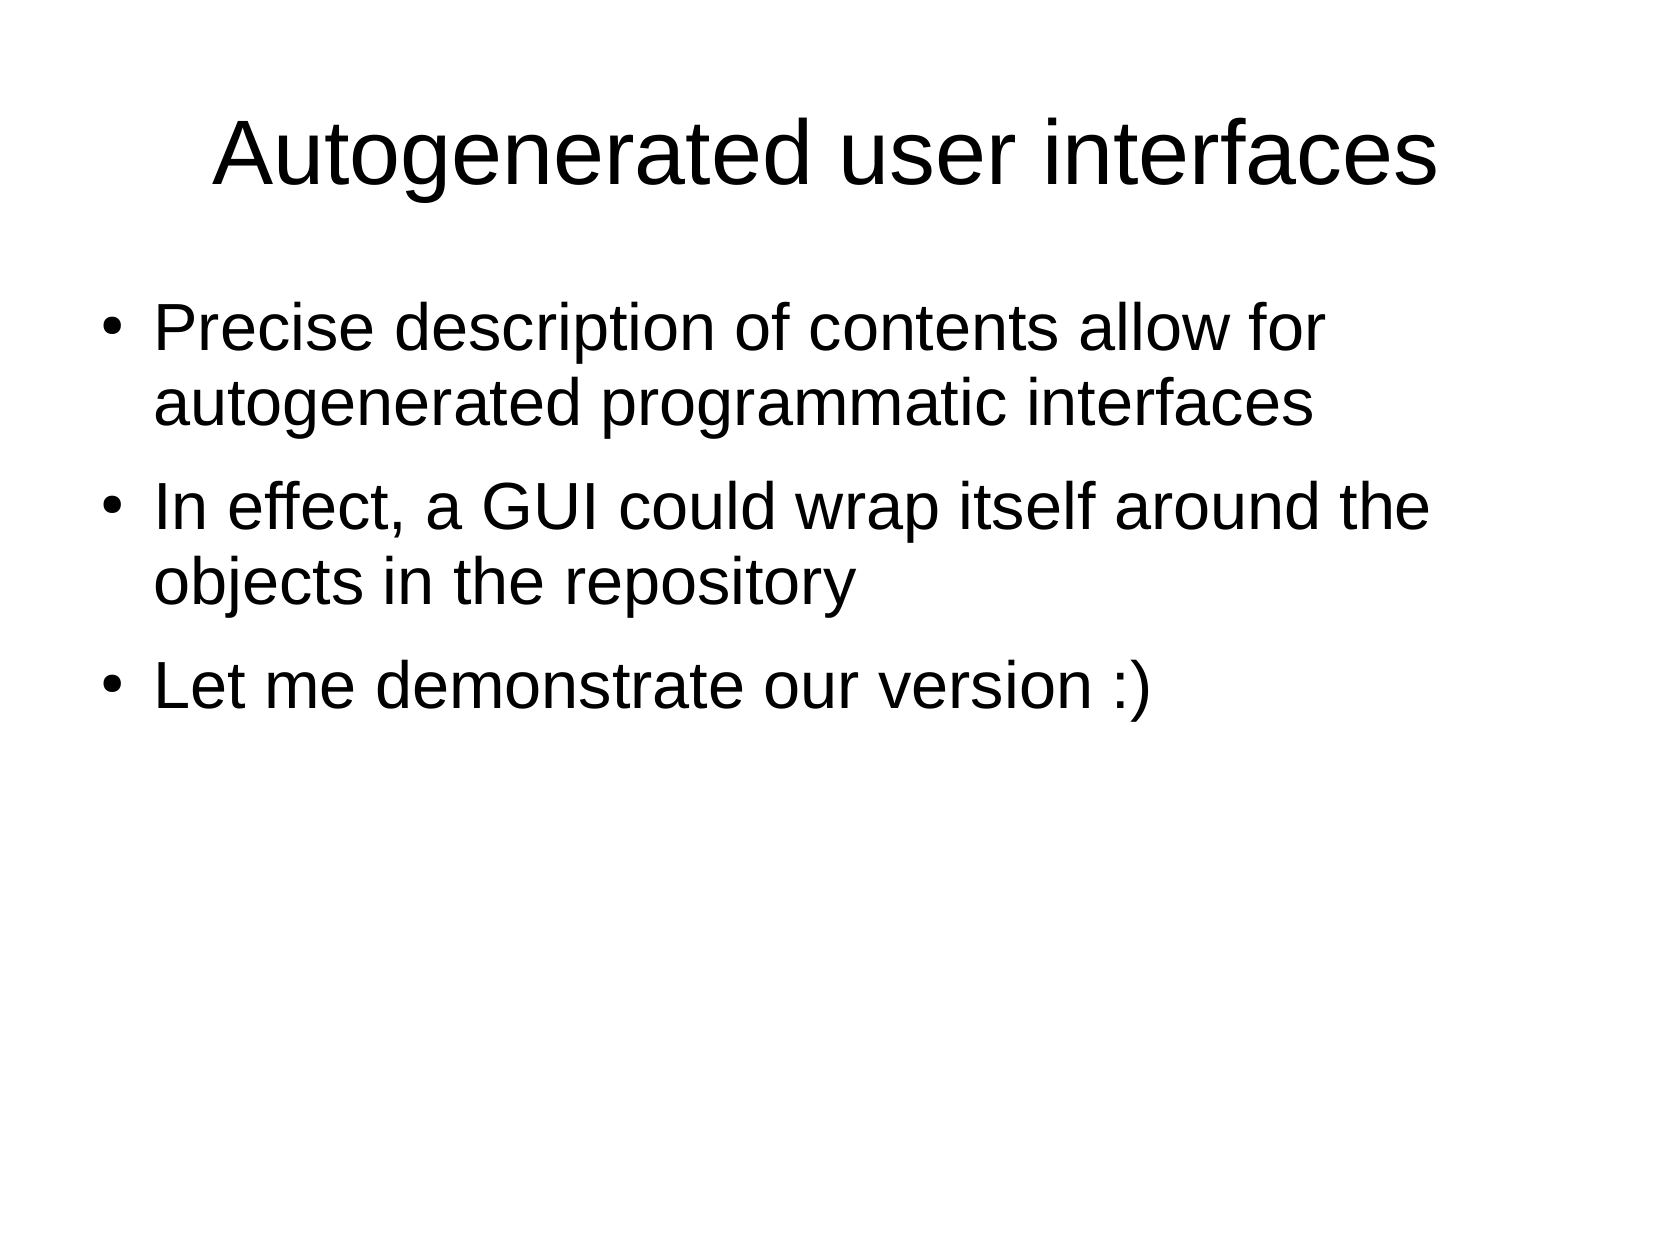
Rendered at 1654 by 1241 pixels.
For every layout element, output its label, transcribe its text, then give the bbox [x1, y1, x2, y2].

list Precise description of contents allow for autogenerated programmatic interfaces In effect, a GUI could wrap itself around the objects in the repository Let me demonstrate our version :) [82, 290, 1571, 1094]
title Autogenerated user interfaces [82, 56, 1571, 250]
